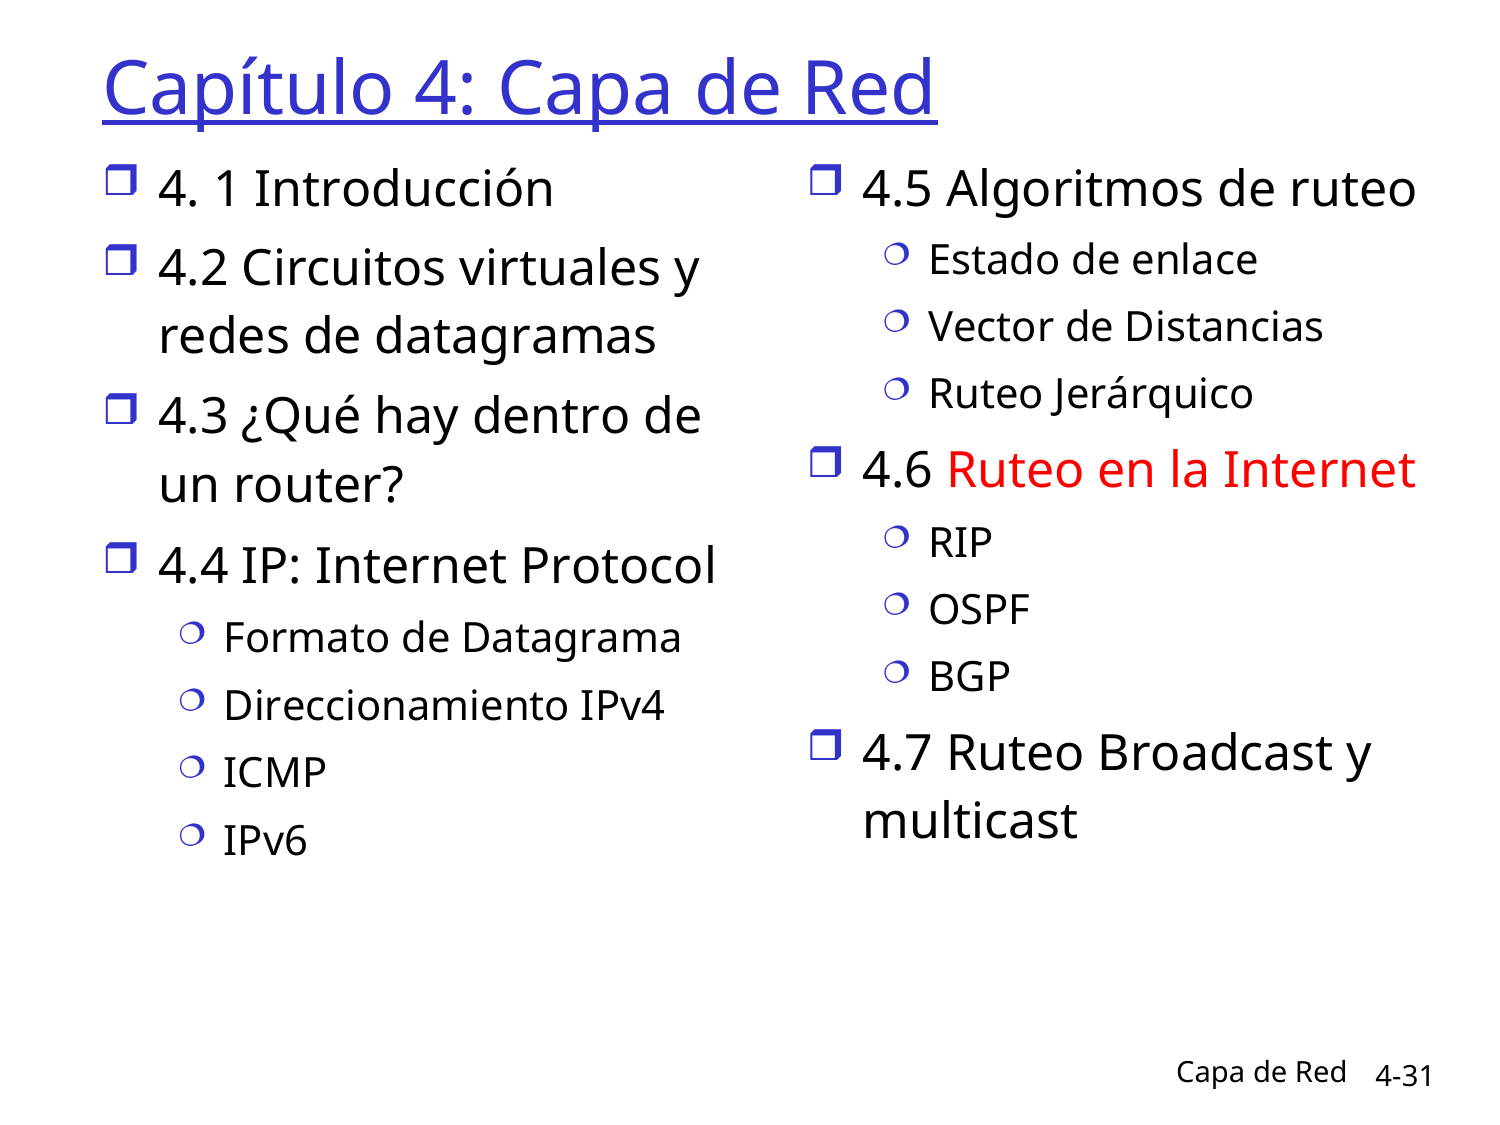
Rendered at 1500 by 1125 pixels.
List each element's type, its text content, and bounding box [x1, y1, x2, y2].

title Capítulo 4: Capa de Red [87, 15, 1363, 158]
list 4. 1 Introducción 4.2 Circuitos virtuales y redes de datagramas 4.3 ¿Qué hay dentro de un router? 4.4 IP: Internet Protocol Formato de Datagrama Direccionamiento IPv4 ICMP IPv6 [87, 149, 759, 1066]
list 4.5 Algoritmos de ruteo Estado de enlace Vector de Distancias Ruteo Jerárquico 4.6 Ruteo en la Internet RIP OSPF BGP 4.7 Ruteo Broadcast y multicast [792, 149, 1464, 1066]
